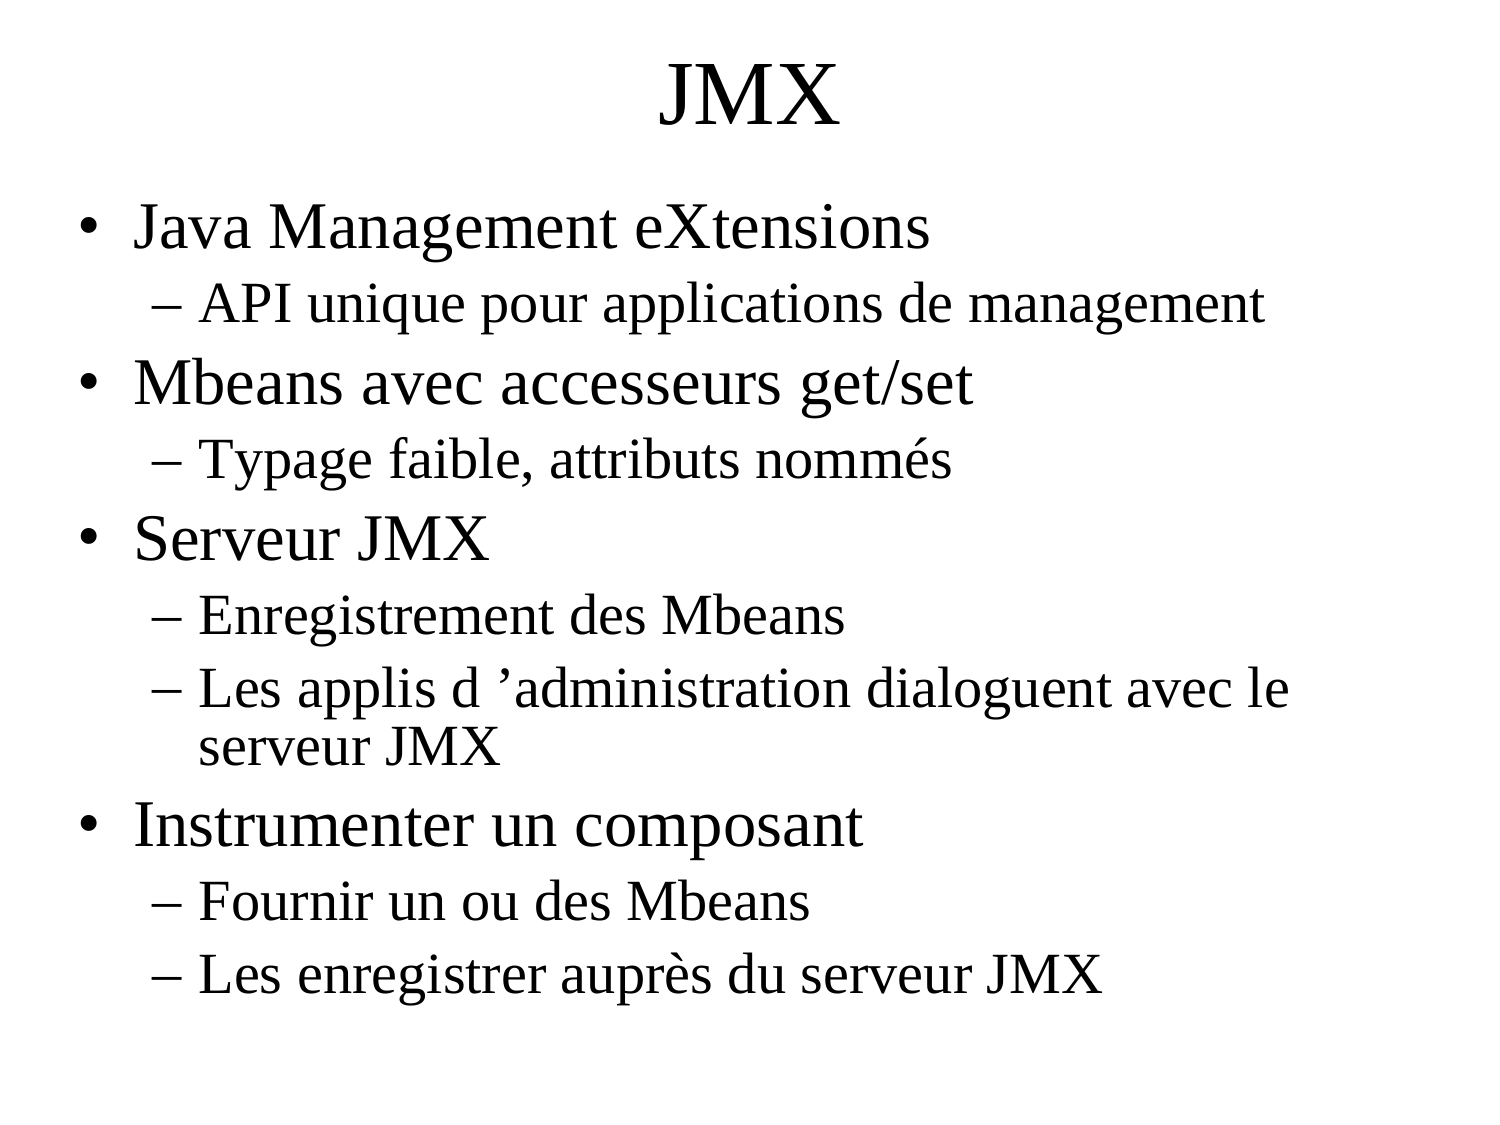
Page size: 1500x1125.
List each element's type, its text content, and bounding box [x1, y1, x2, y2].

title JMX [112, 0, 1388, 187]
list Java Management eXtensions API unique pour applications de management Mbeans avec accesseurs get/set Typage faible, attributs nommés Serveur JMX Enregistrement des Mbeans Les applis d ’administration dialoguent avec le serveur JMX Instrumenter un composant Fournir un ou des Mbeans Les enregistrer auprès du serveur JMX [62, 187, 1450, 1076]
